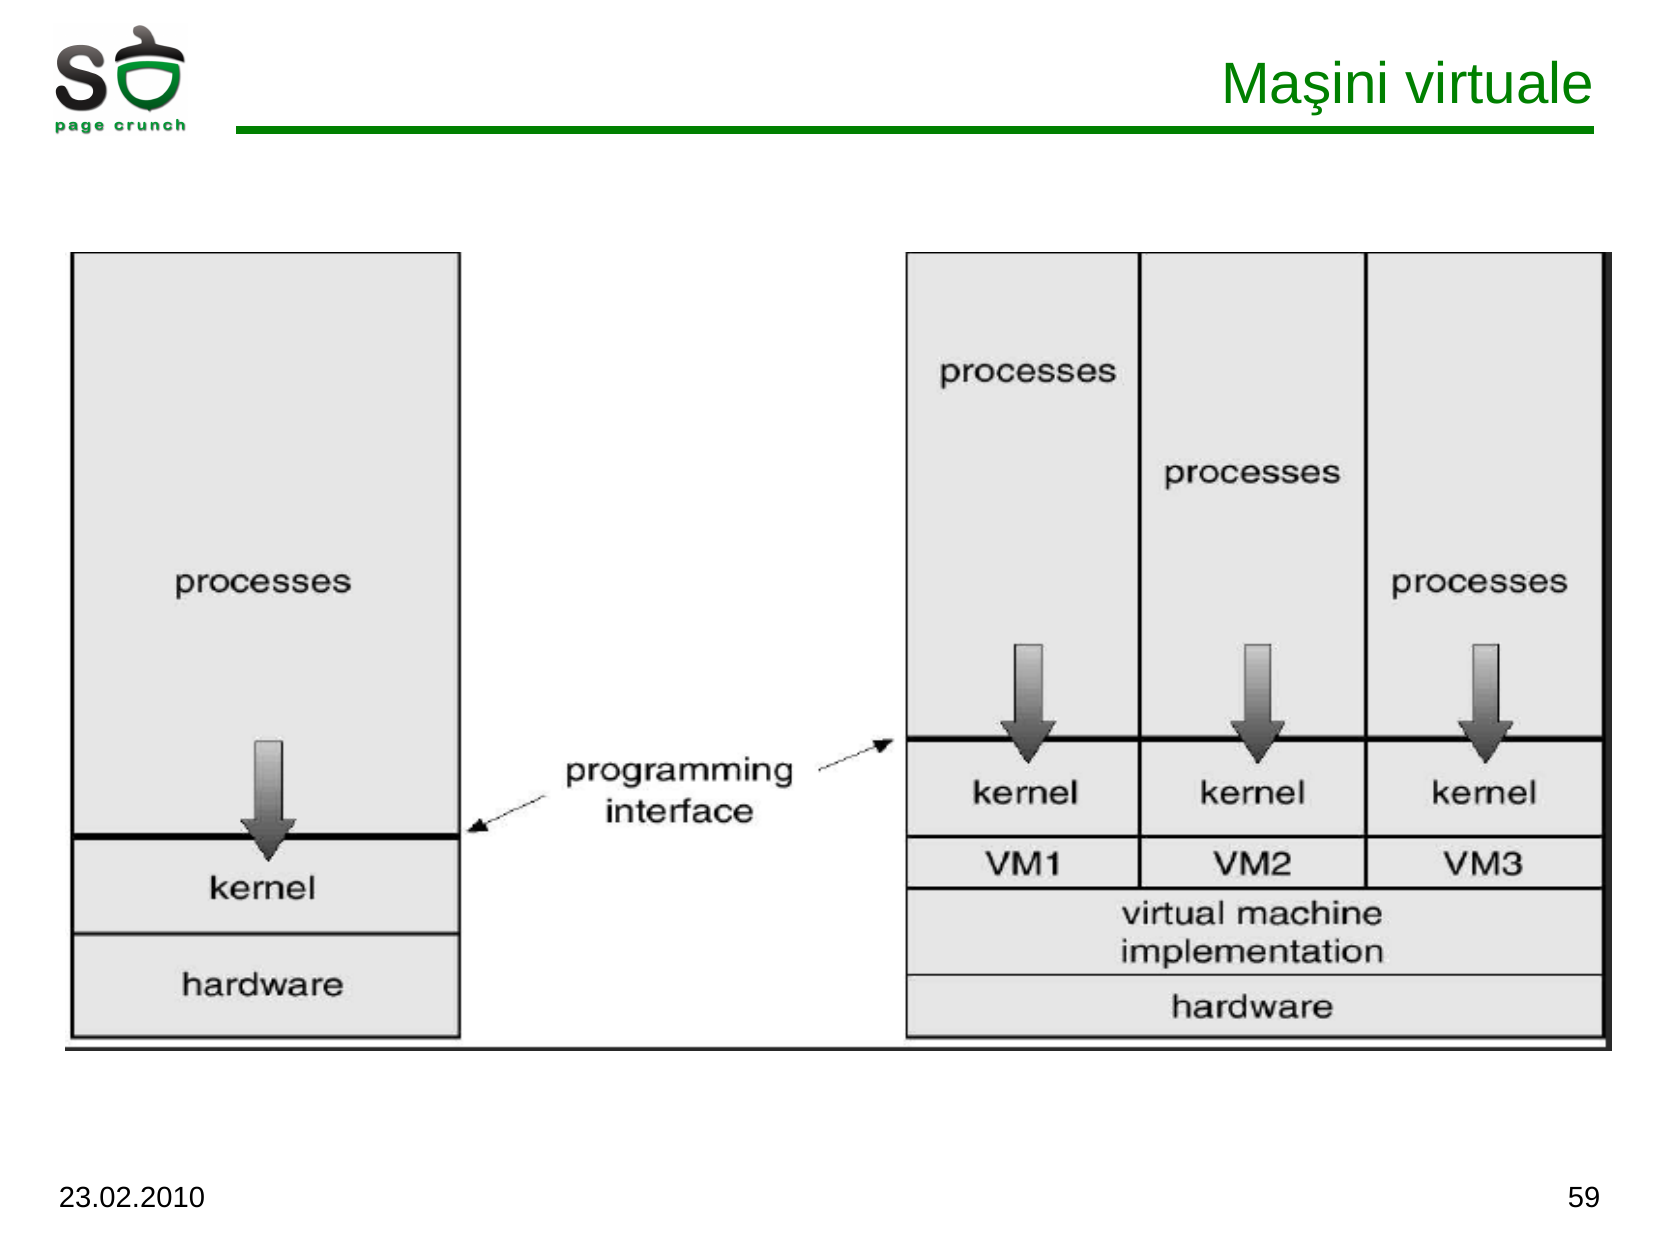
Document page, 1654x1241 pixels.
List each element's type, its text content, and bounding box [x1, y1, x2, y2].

picture [65, 252, 1612, 1051]
title Maşini virtuale [236, 49, 1595, 119]
picture [53, 23, 188, 136]
